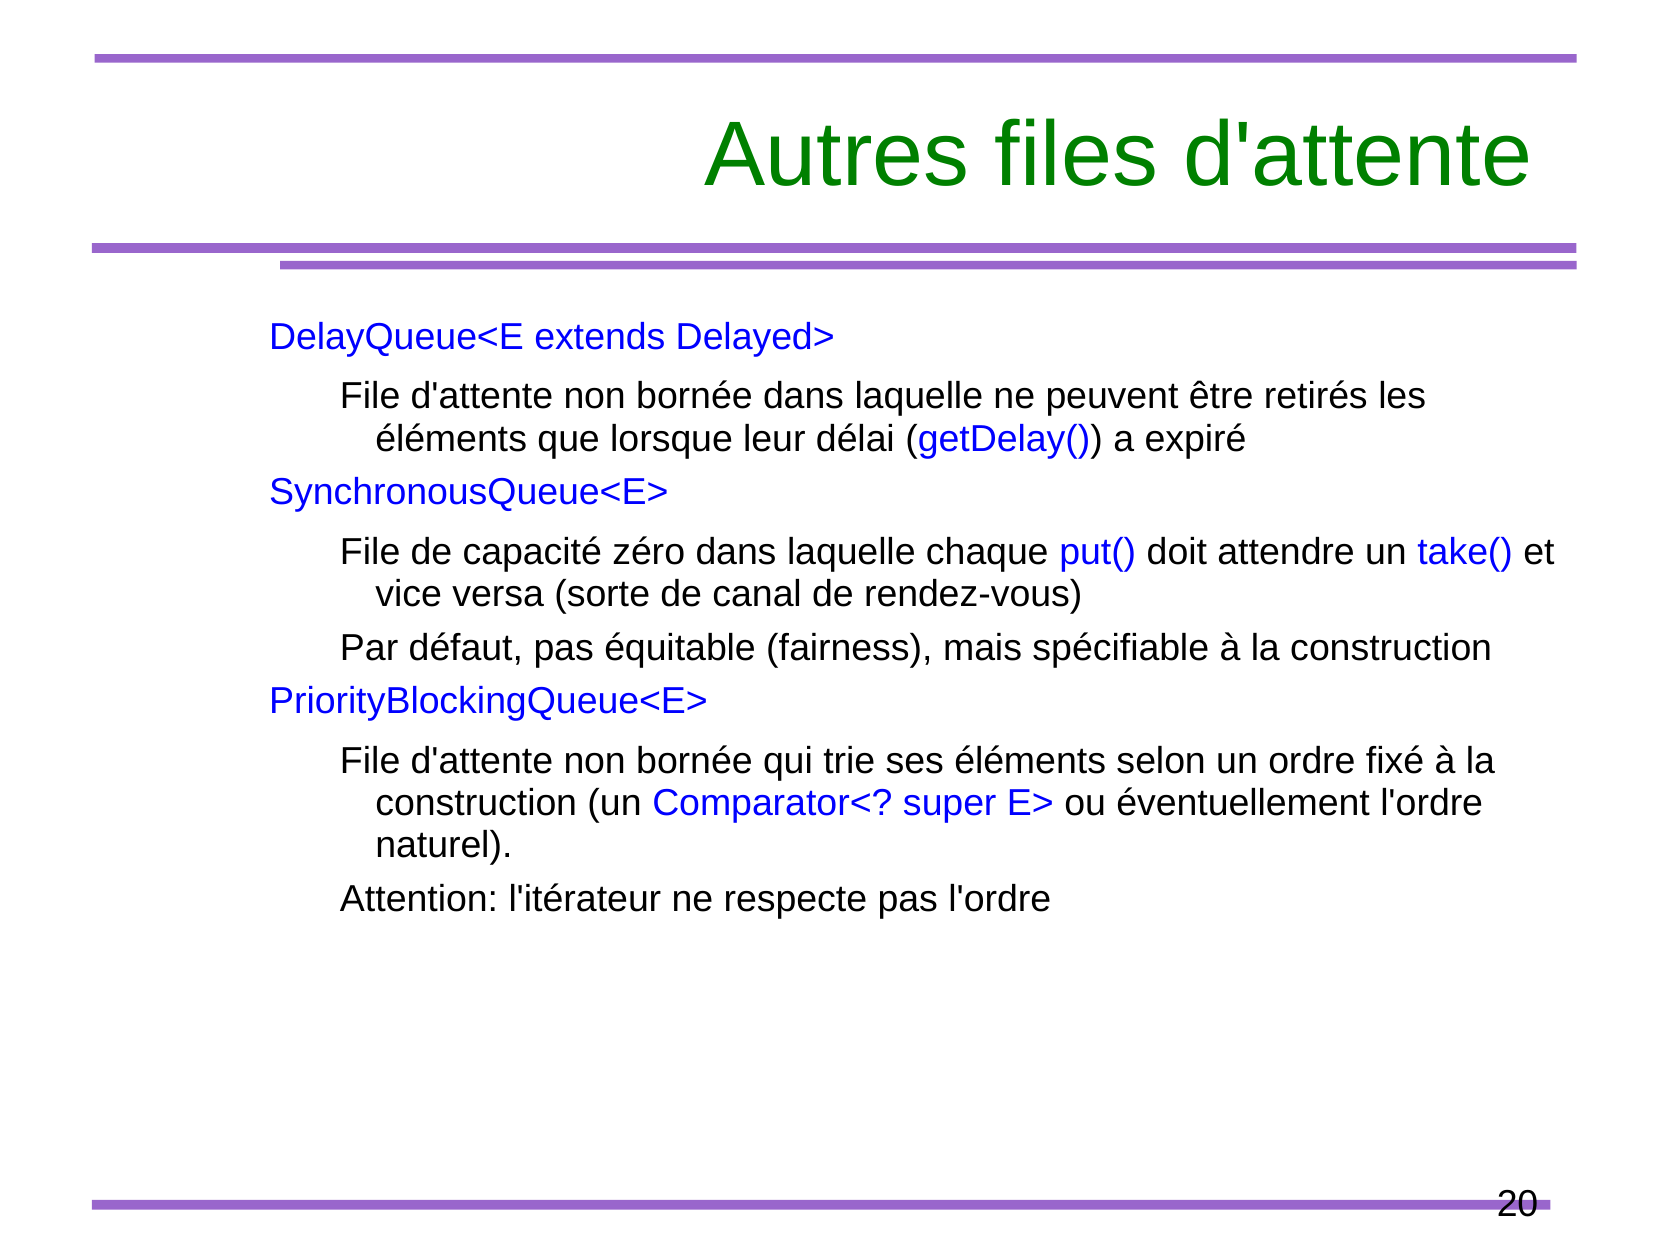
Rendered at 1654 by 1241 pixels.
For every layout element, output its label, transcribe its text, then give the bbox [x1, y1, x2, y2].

title Autres files d'attente [121, 49, 1534, 257]
list DelayQueue<E extends Delayed> File d'attente non bornée dans laquelle ne peuvent être retirés les éléments que lorsque leur délai (getDelay()) a expiré SynchronousQueue<E> File de capacité zéro dans laquelle chaque put() doit attendre un take() et vice versa (sorte de canal de rendez-vous) Par défaut, pas équitable (fairness), mais spécifiable à la construction PriorityBlockingQueue<E> File d'attente non bornée qui trie ses éléments selon un ordre fixé à la construction (un Comparator<? super E> ou éventuellement l'ordre naturel). Attention: l'itérateur ne respecte pas l'ordre [92, 315, 1563, 1163]
